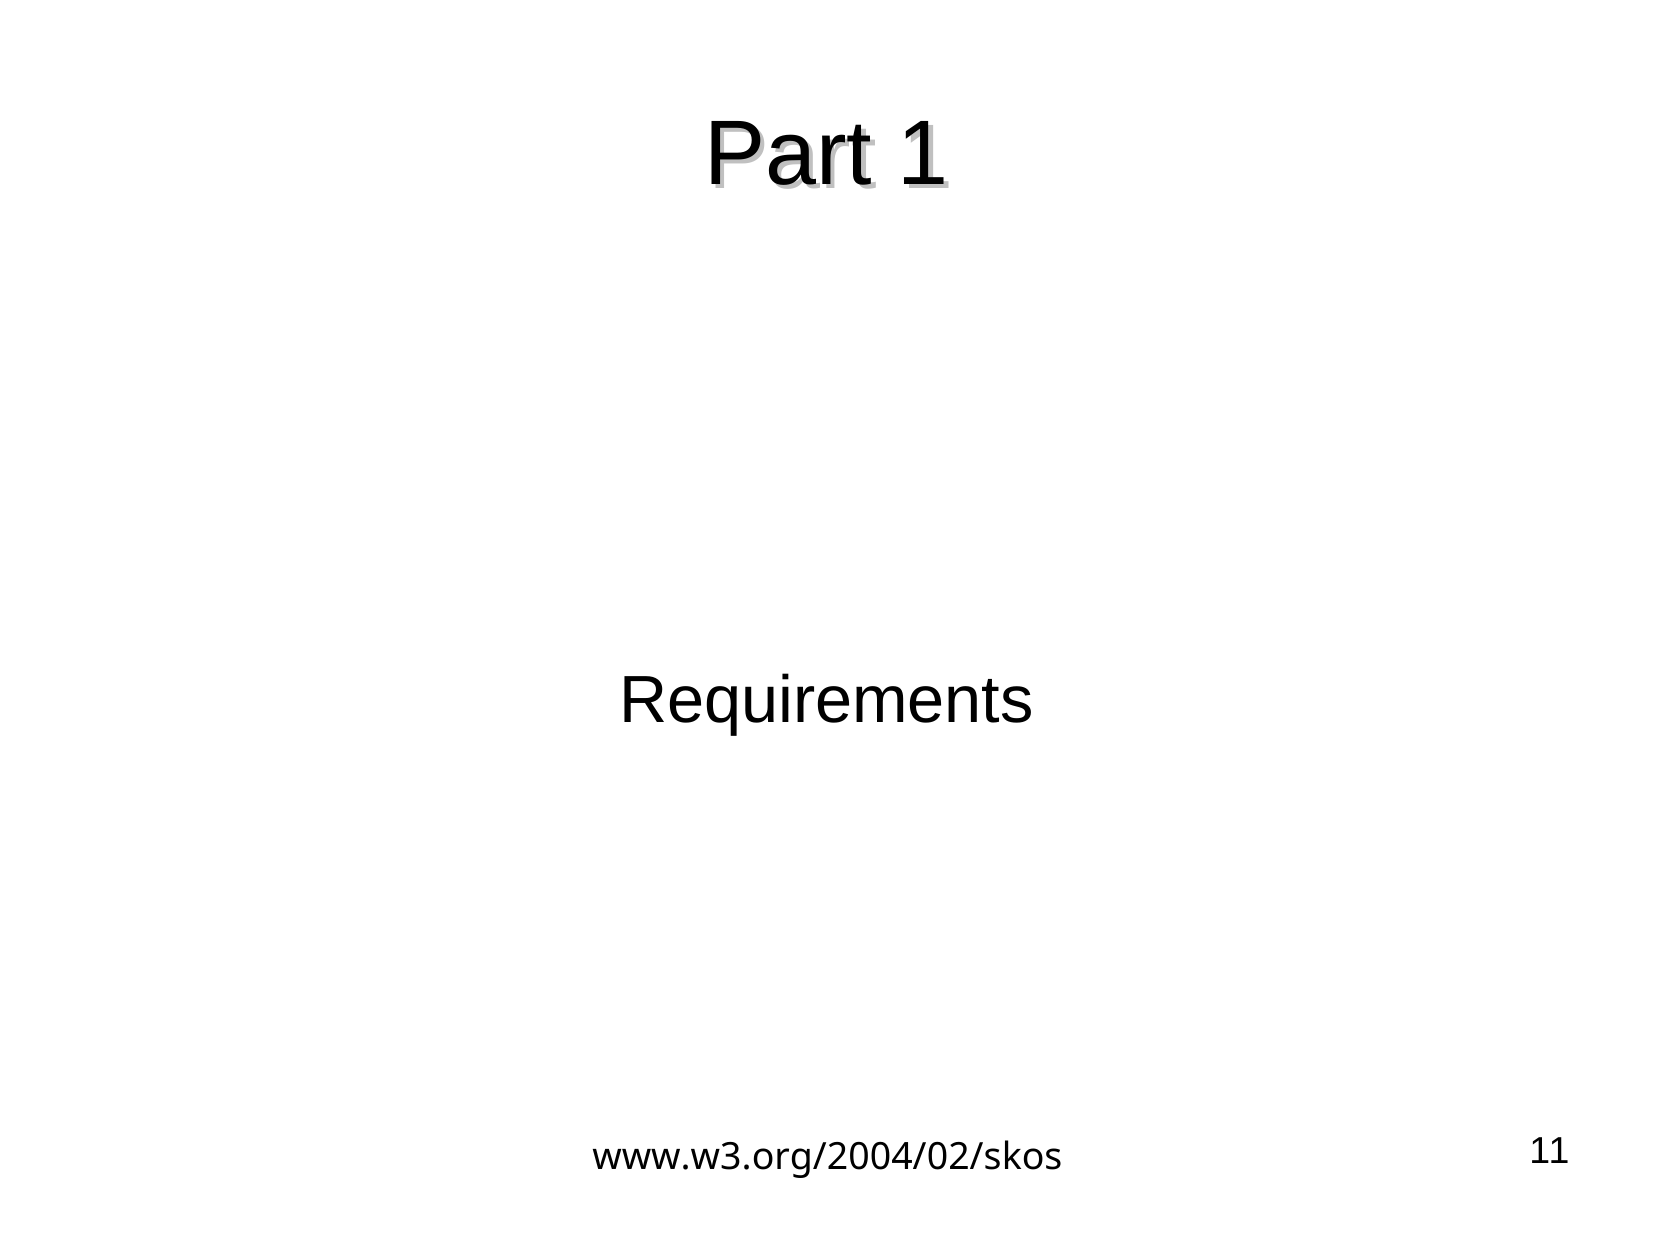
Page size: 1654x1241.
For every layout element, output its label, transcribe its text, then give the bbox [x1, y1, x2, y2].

title Part 1 [82, 49, 1571, 257]
subtitle Requirements [82, 290, 1571, 1109]
